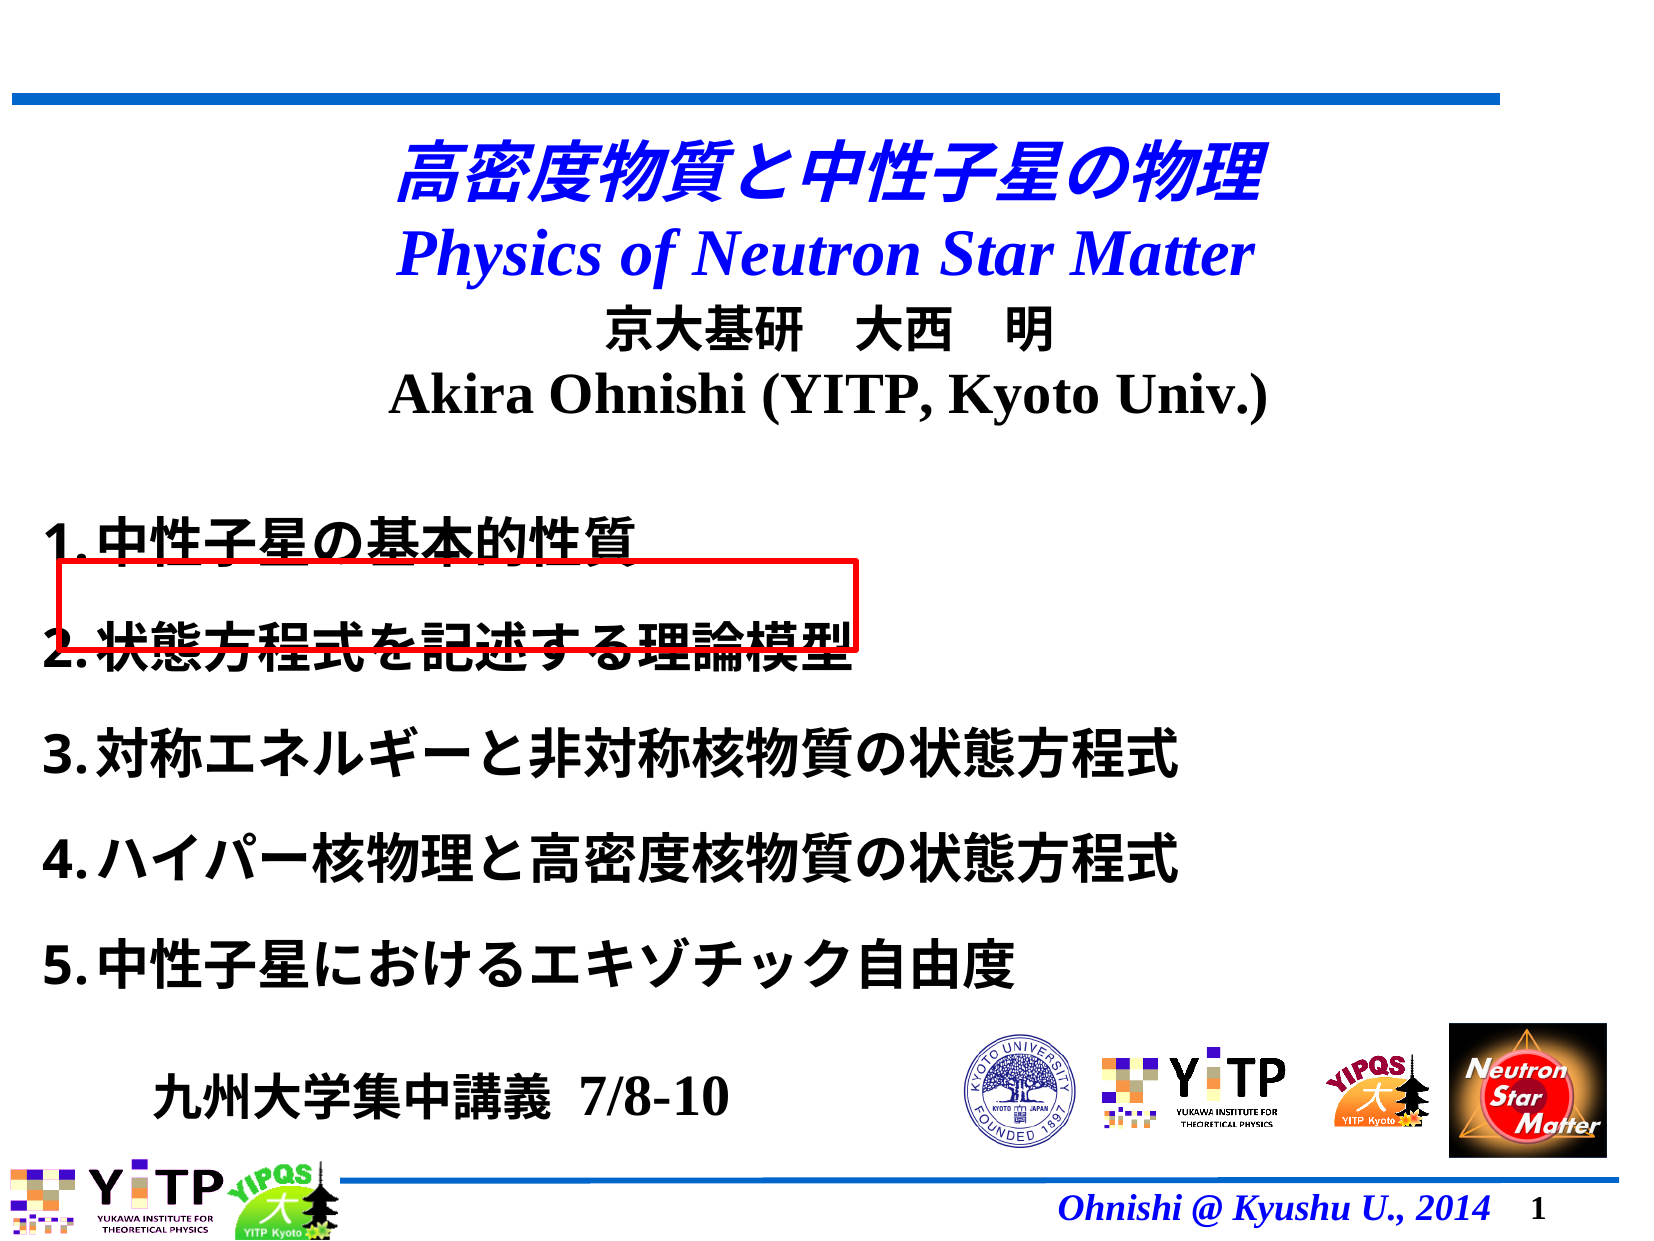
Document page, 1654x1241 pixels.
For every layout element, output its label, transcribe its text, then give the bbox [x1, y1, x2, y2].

text_box 京大基研 大西 明 Akira Ohnishi (YITP, Kyoto Univ.) [388, 289, 1270, 406]
picture [0, 1154, 340, 1241]
picture [960, 1031, 1429, 1150]
picture [1449, 1023, 1607, 1158]
list 中性子星の基本的性質 状態方程式を記述する理論模型 対称エネルギーと非対称核物質の状態方程式 ハイパー核物理と高密度核物質の状態方程式 中性子星におけるエキゾチック自由度 [24, 499, 1625, 916]
text_box 九州大学集中講義 7/8-10 [152, 1057, 733, 1124]
title 高密度物質と中性子星の物理 Physics of Neutron Star Matter [0, 134, 1654, 276]
